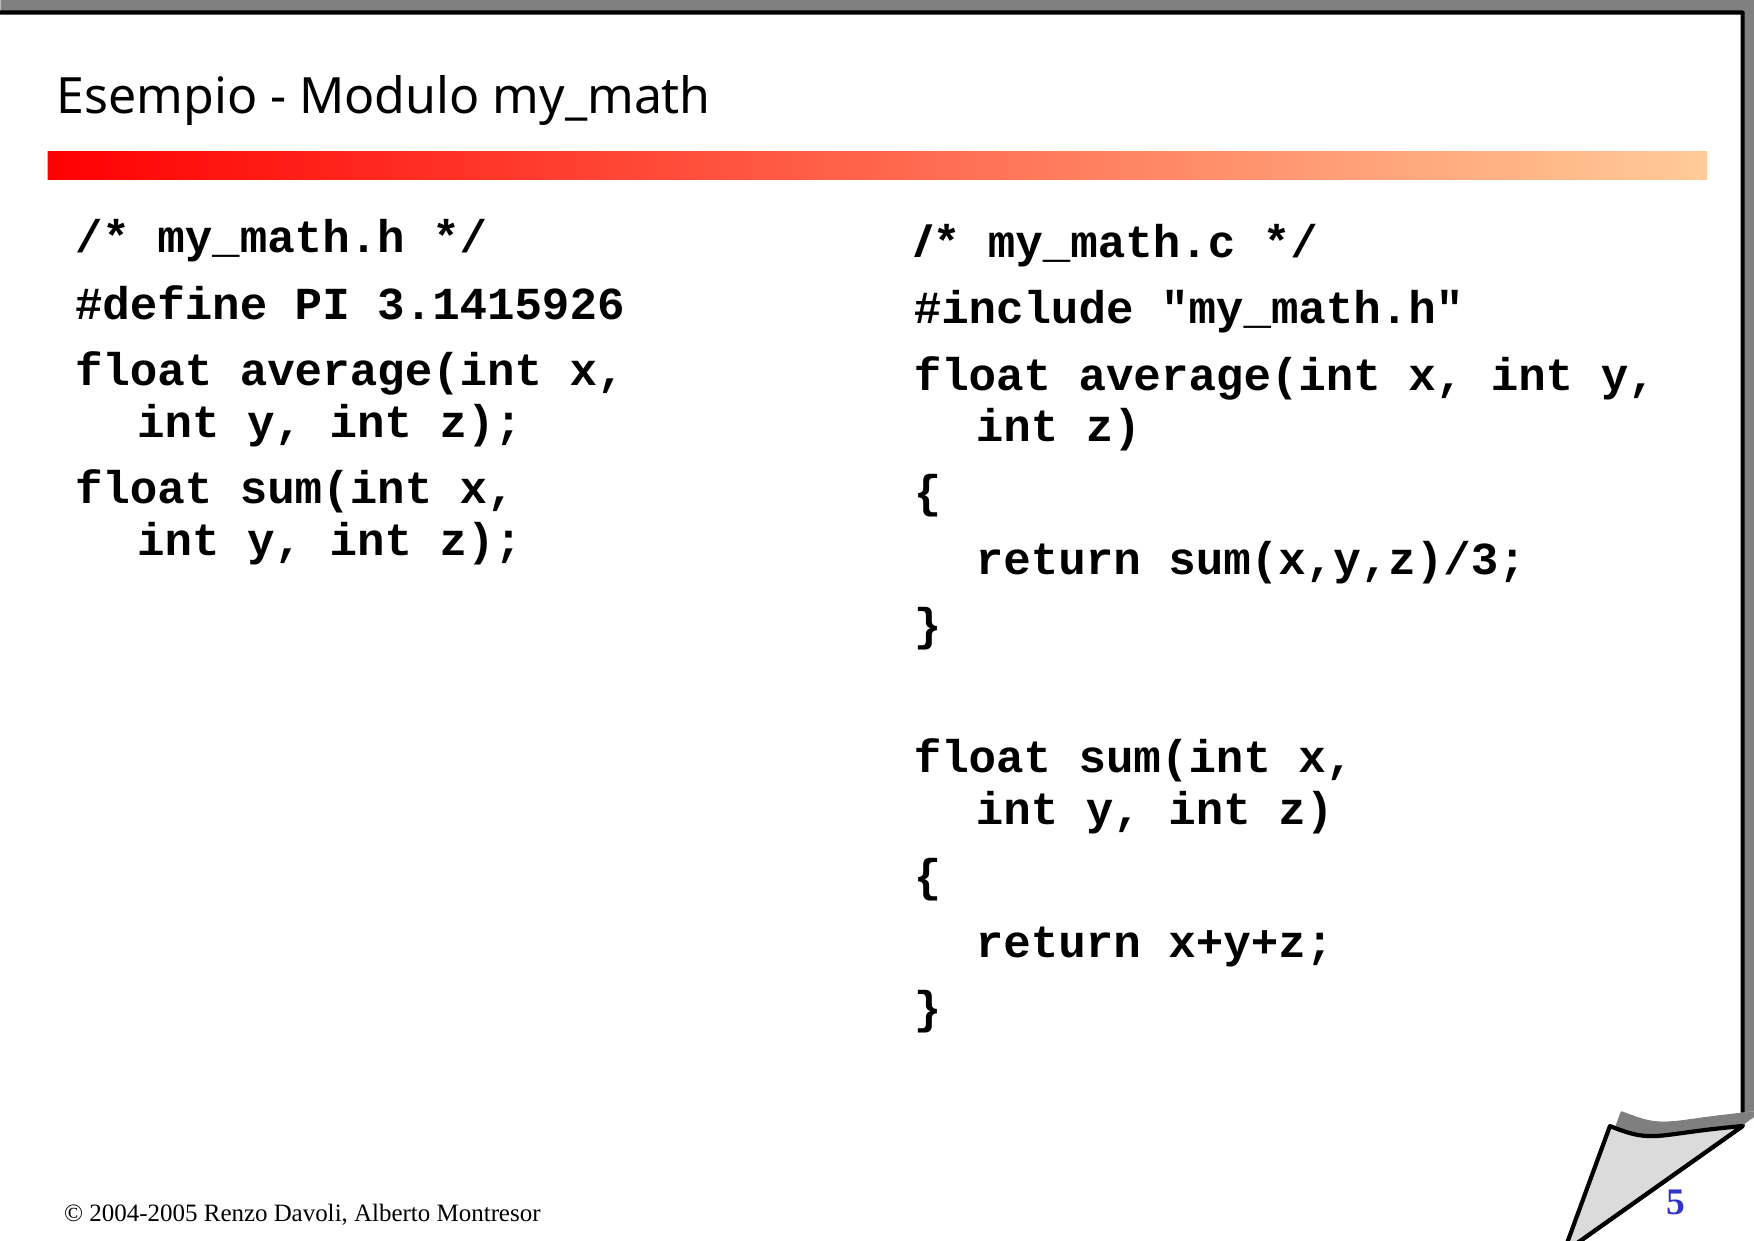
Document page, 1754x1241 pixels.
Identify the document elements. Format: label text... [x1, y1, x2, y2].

list /* my_math.h */ #define PI 3.1415926 float average(int x, int y, int z); float sum(int x, int y, int z); [58, 206, 895, 833]
title Esempio - Modulo my_math [40, 40, 1714, 153]
list /* my_math.c */ #include "my_math.h" float average(int x, int y, int z) { return sum(x,y,z)/3; } float sum(int x, int y, int z) { return x+y+z; } [897, 200, 1696, 1177]
